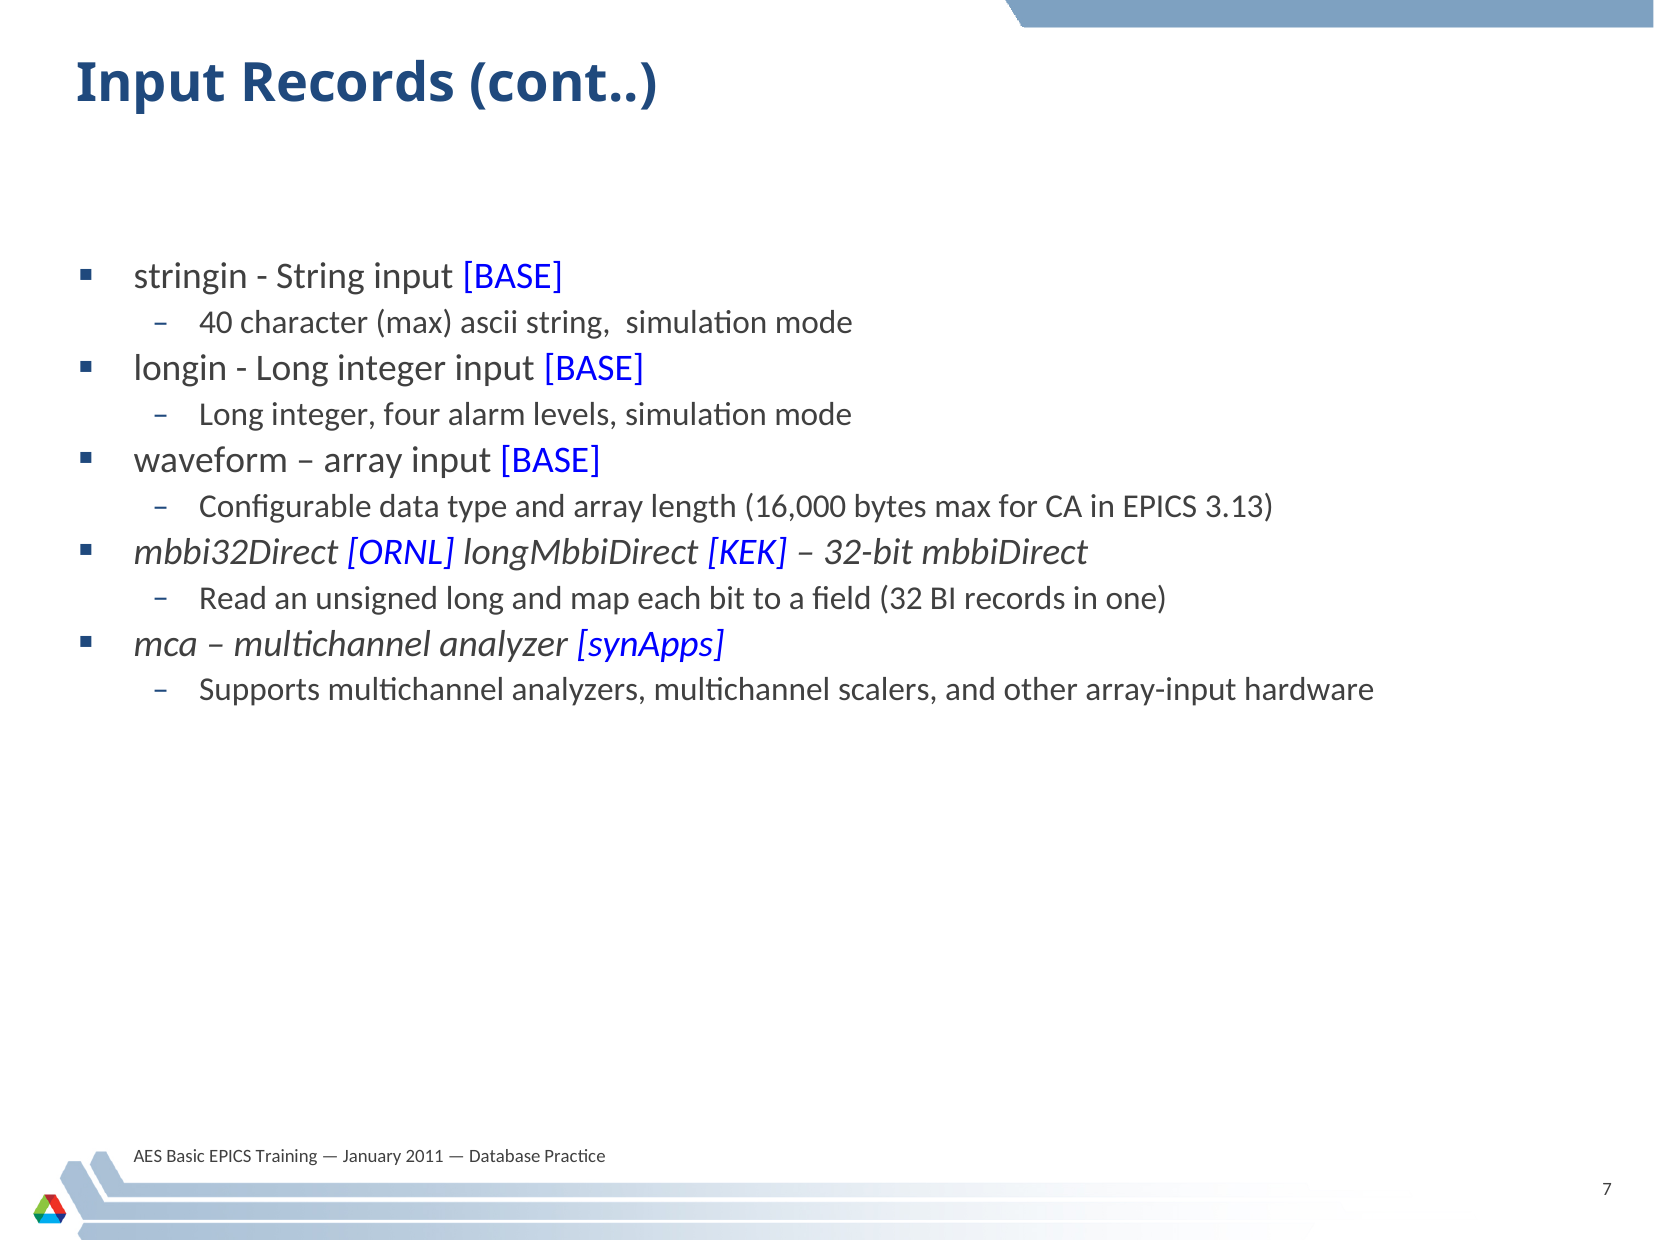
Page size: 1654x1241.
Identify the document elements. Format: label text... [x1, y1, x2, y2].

picture [0, 0, 1654, 29]
list stringin - String input [BASE] 40 character (max) ascii string, simulation mode longin - Long integer input [BASE] Long integer, four alarm levels, simulation mode waveform – array input [BASE] Configurable data type and array length (16,000 bytes max for CA in EPICS 3.13) mbbi32Direct [ORNL] longMbbiDirect [KEK] – 32-bit mbbiDirect Read an unsigned long and map each bit to a field (32 BI records in one) mca – multichannel analyzer [synApps] Supports multichannel analyzers, multichannel scalers, and other array-input hardware [62, 253, 1498, 903]
title Input Records (cont..) [61, 51, 1500, 123]
picture [0, 1143, 1654, 1240]
